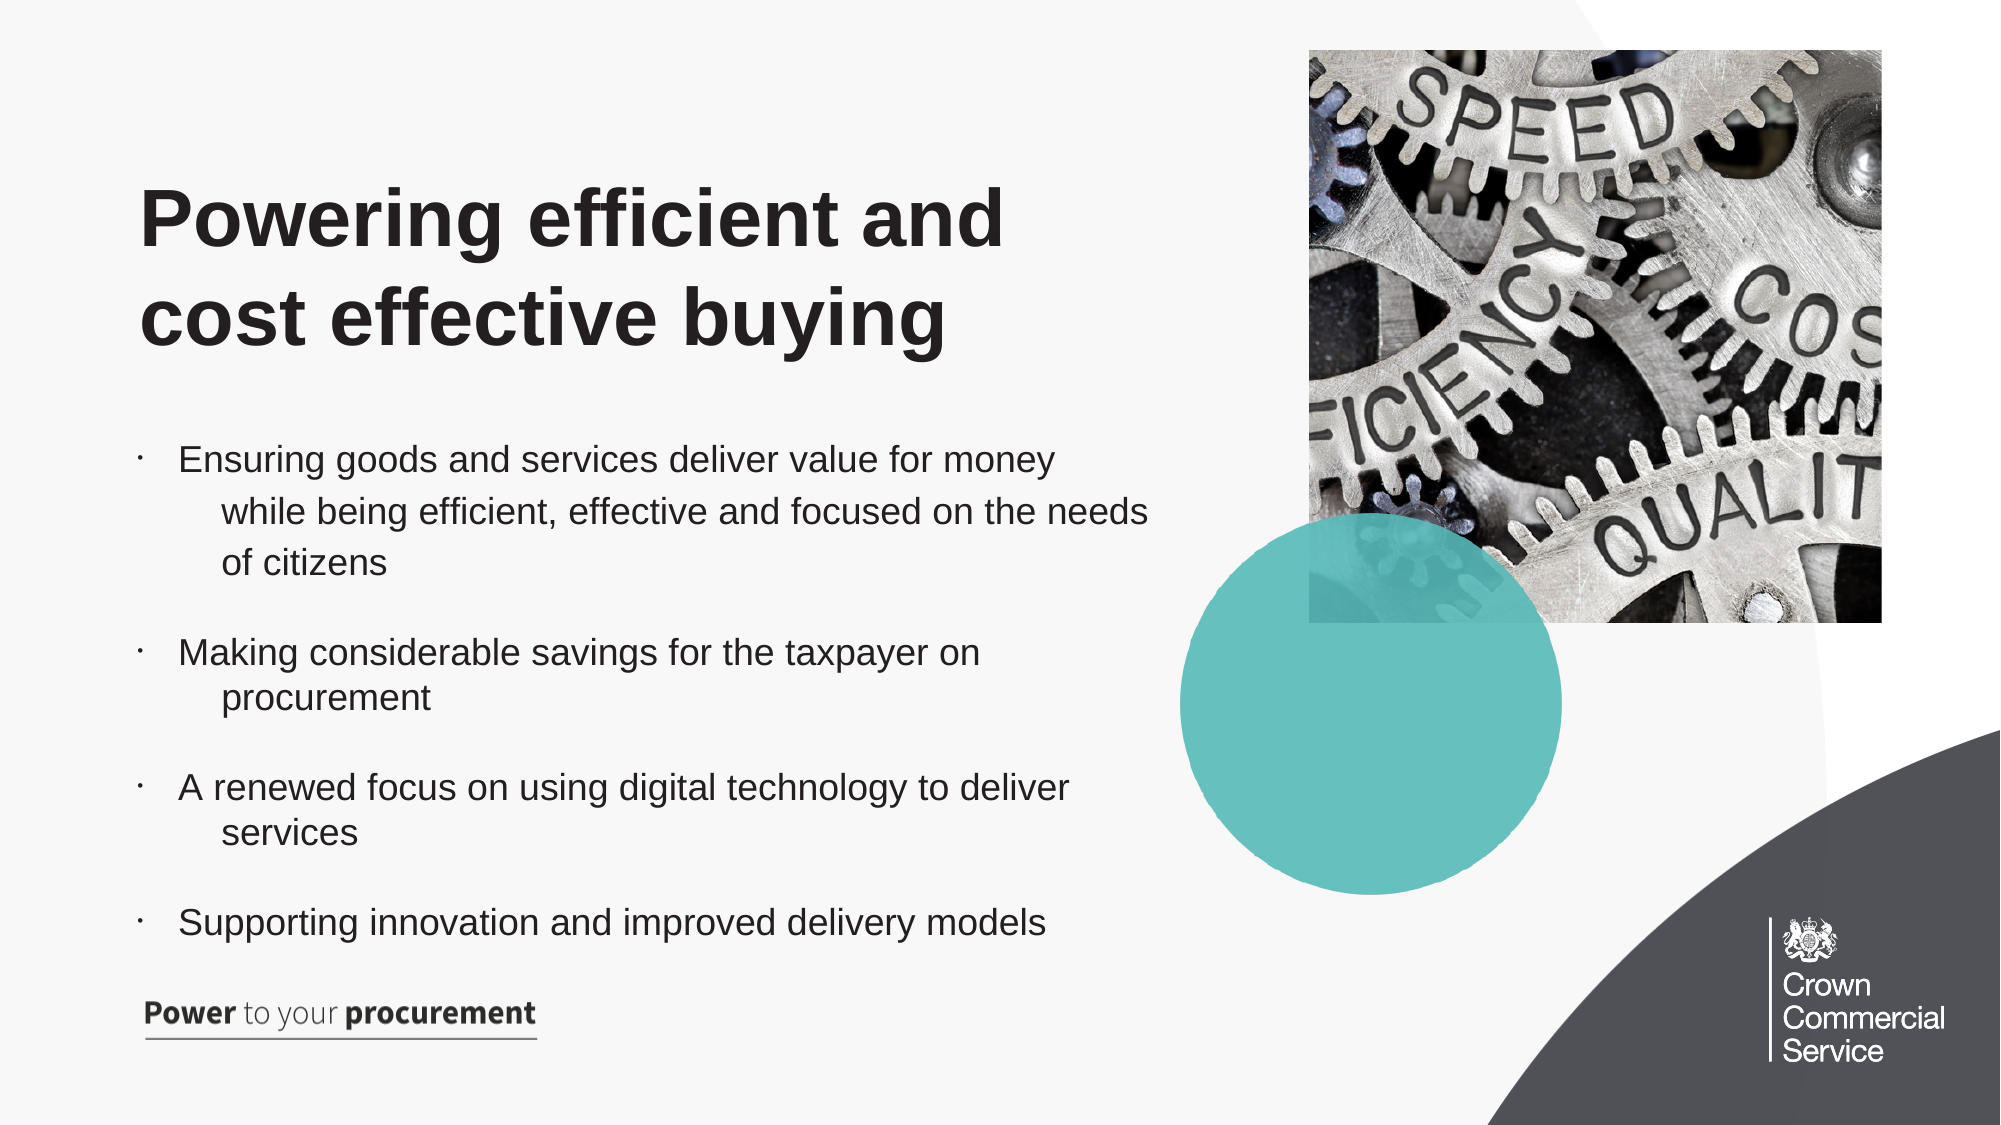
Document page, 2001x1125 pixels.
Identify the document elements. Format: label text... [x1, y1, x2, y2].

text_box Ensuring goods and services deliver value for money while being efficient, effective and focused on the needs of citizens Making considerable savings for the taxpayer on procurement A renewed focus on using digital technology to deliver services Supporting innovation and improved delivery models [137, 428, 1150, 895]
picture [1178, 50, 1882, 895]
picture [1769, 917, 1944, 1063]
title Powering efficient and cost effective buying [137, 164, 1309, 389]
